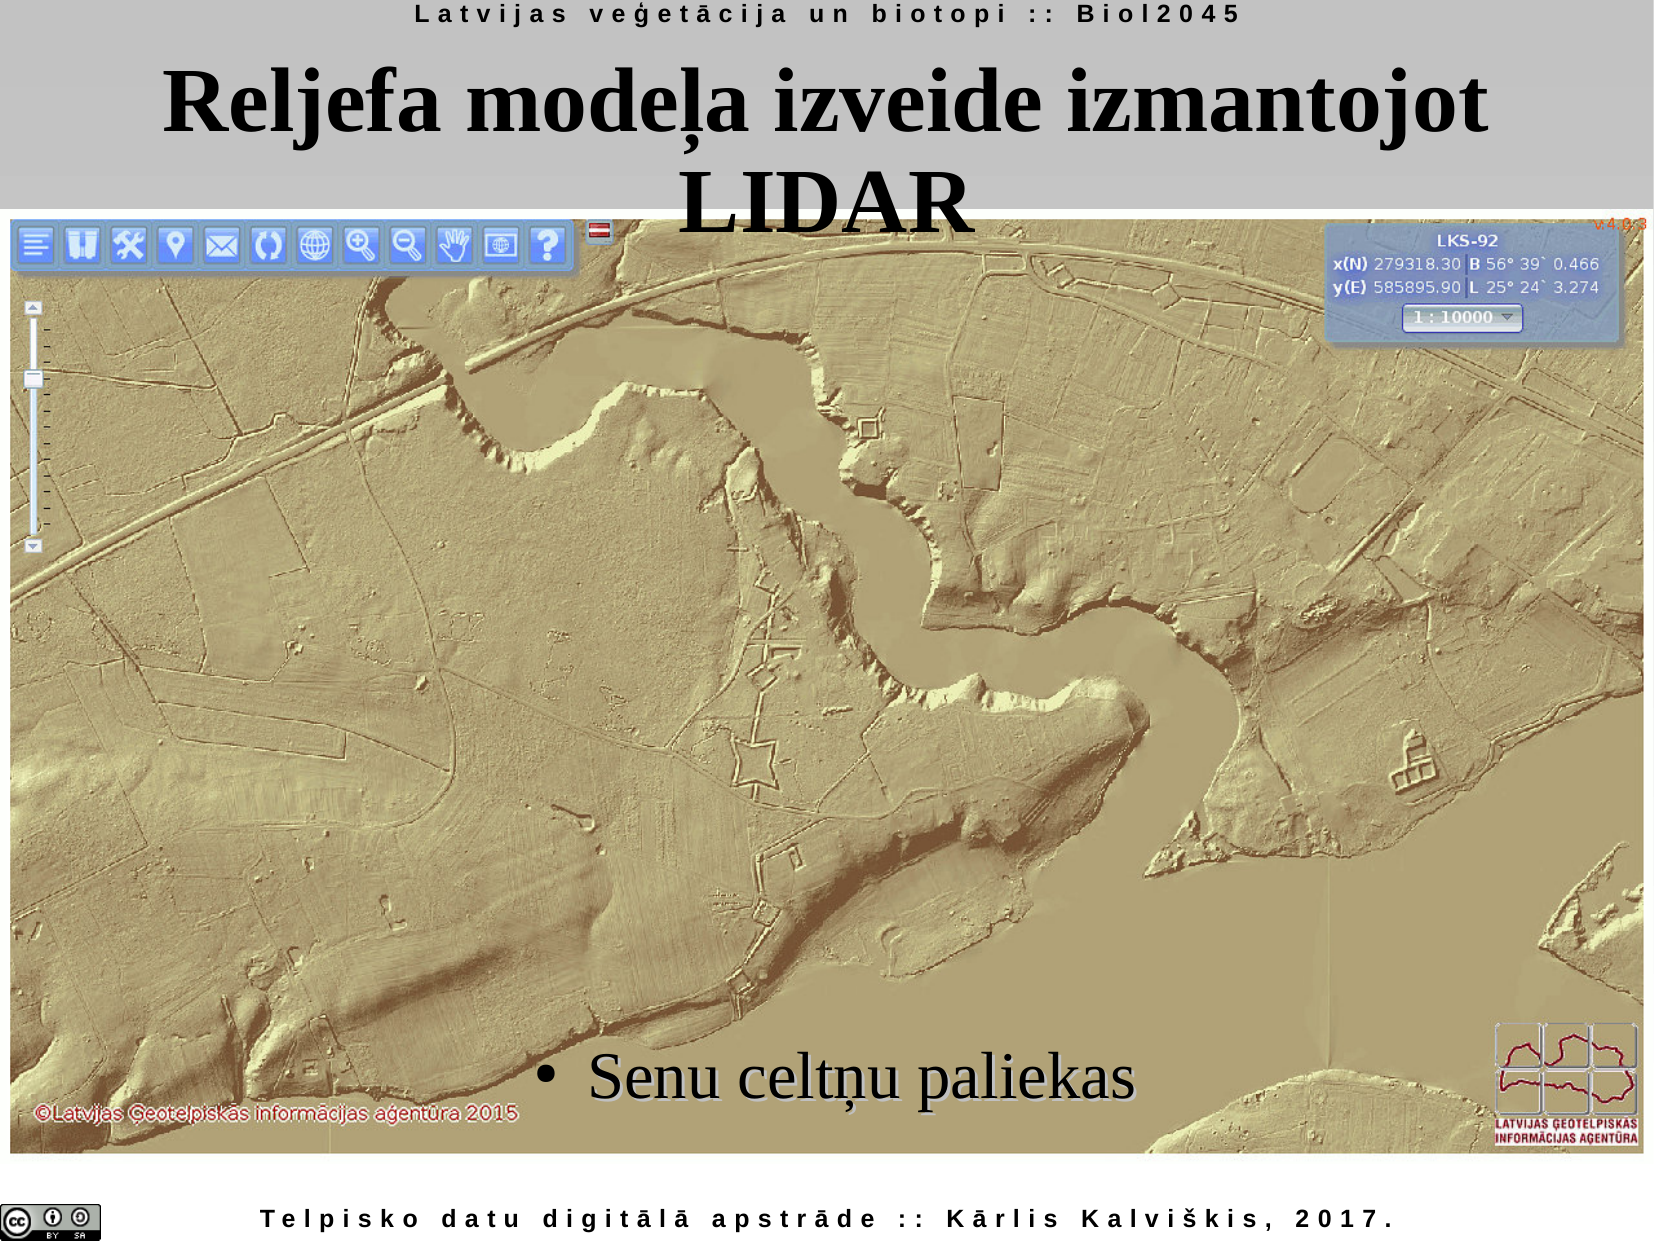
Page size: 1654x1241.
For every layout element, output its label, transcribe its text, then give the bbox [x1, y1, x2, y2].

title Reljefa modeļa izveide izmantojot LIDAR [29, 49, 1625, 296]
list Senu celtņu paliekas [82, 296, 1571, 1113]
picture [0, 0, 1654, 1241]
